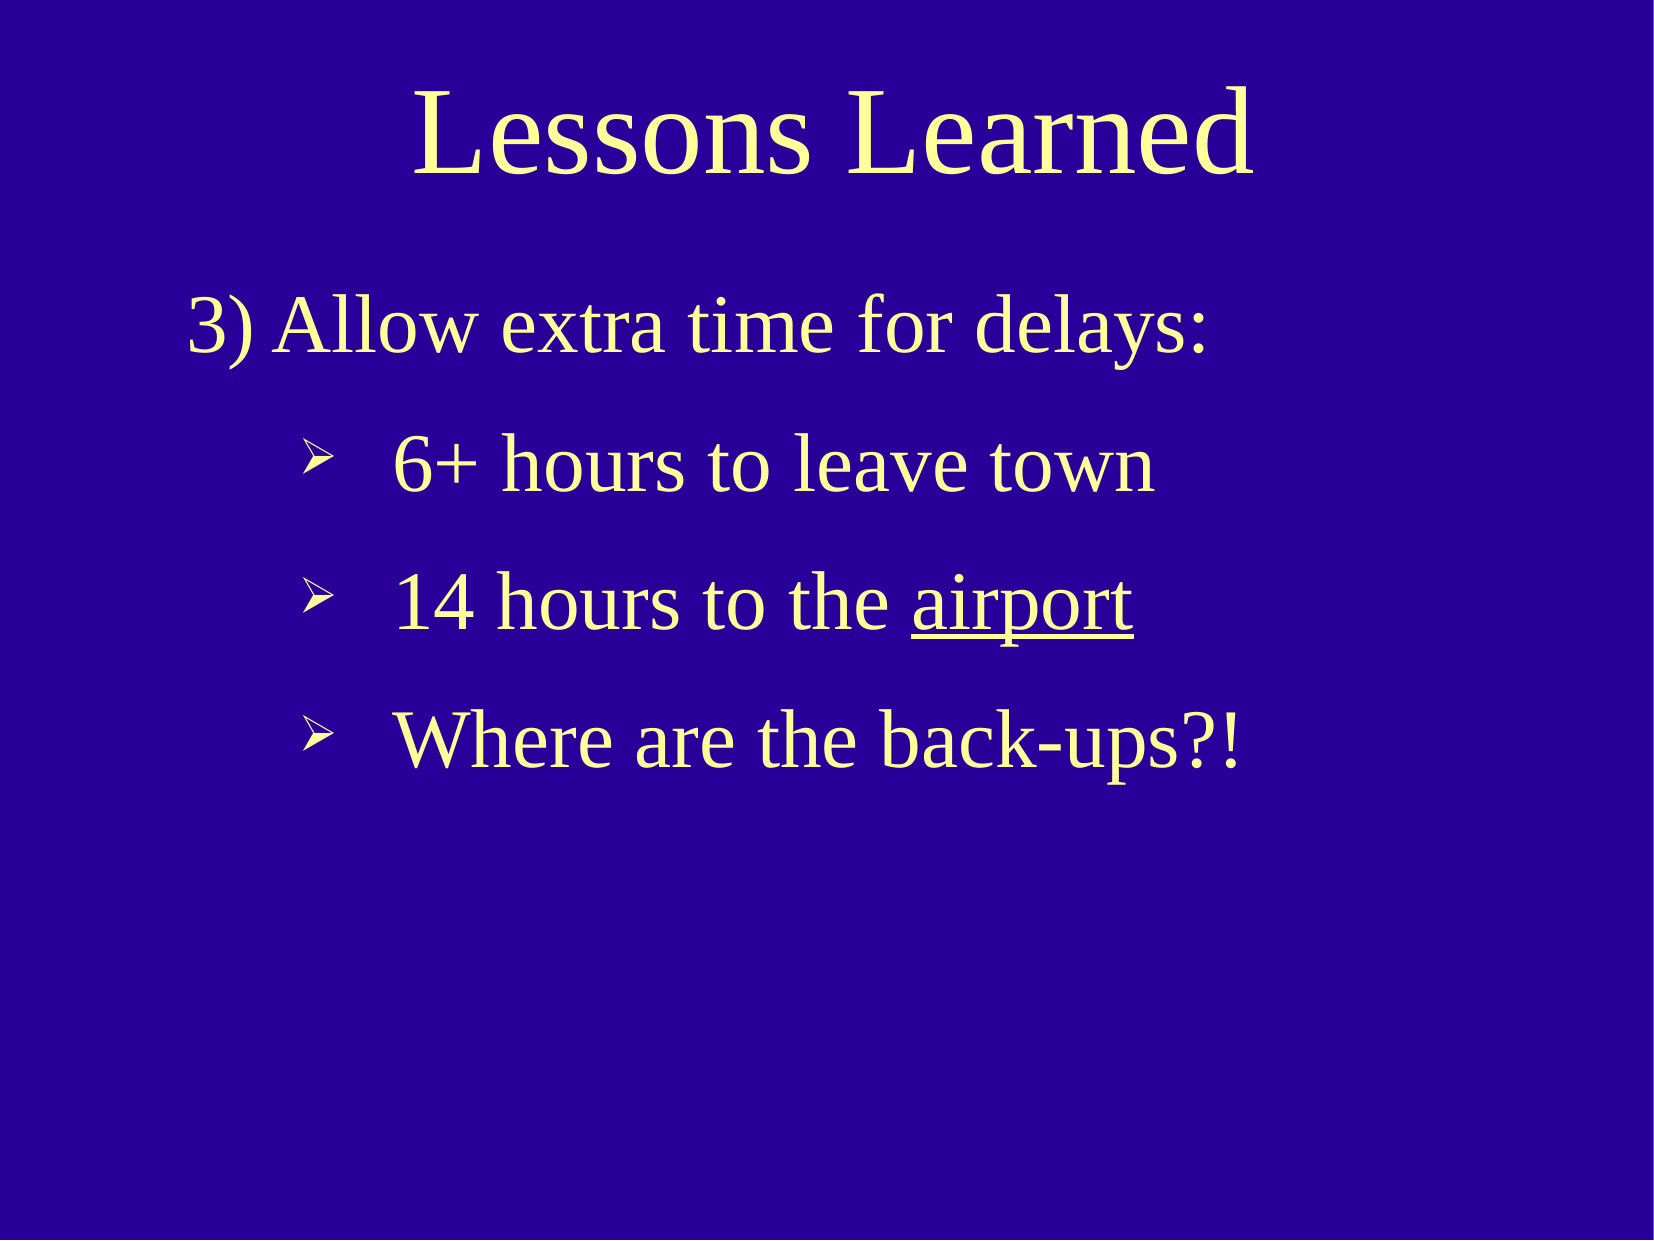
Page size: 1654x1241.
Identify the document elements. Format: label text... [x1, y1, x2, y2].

text_box 3) Allow extra time for delays: 6+ hours to leave town 14 hours to the airport Where are the back-ups?! [148, 232, 1539, 740]
title Lessons Learned [127, 48, 1540, 199]
